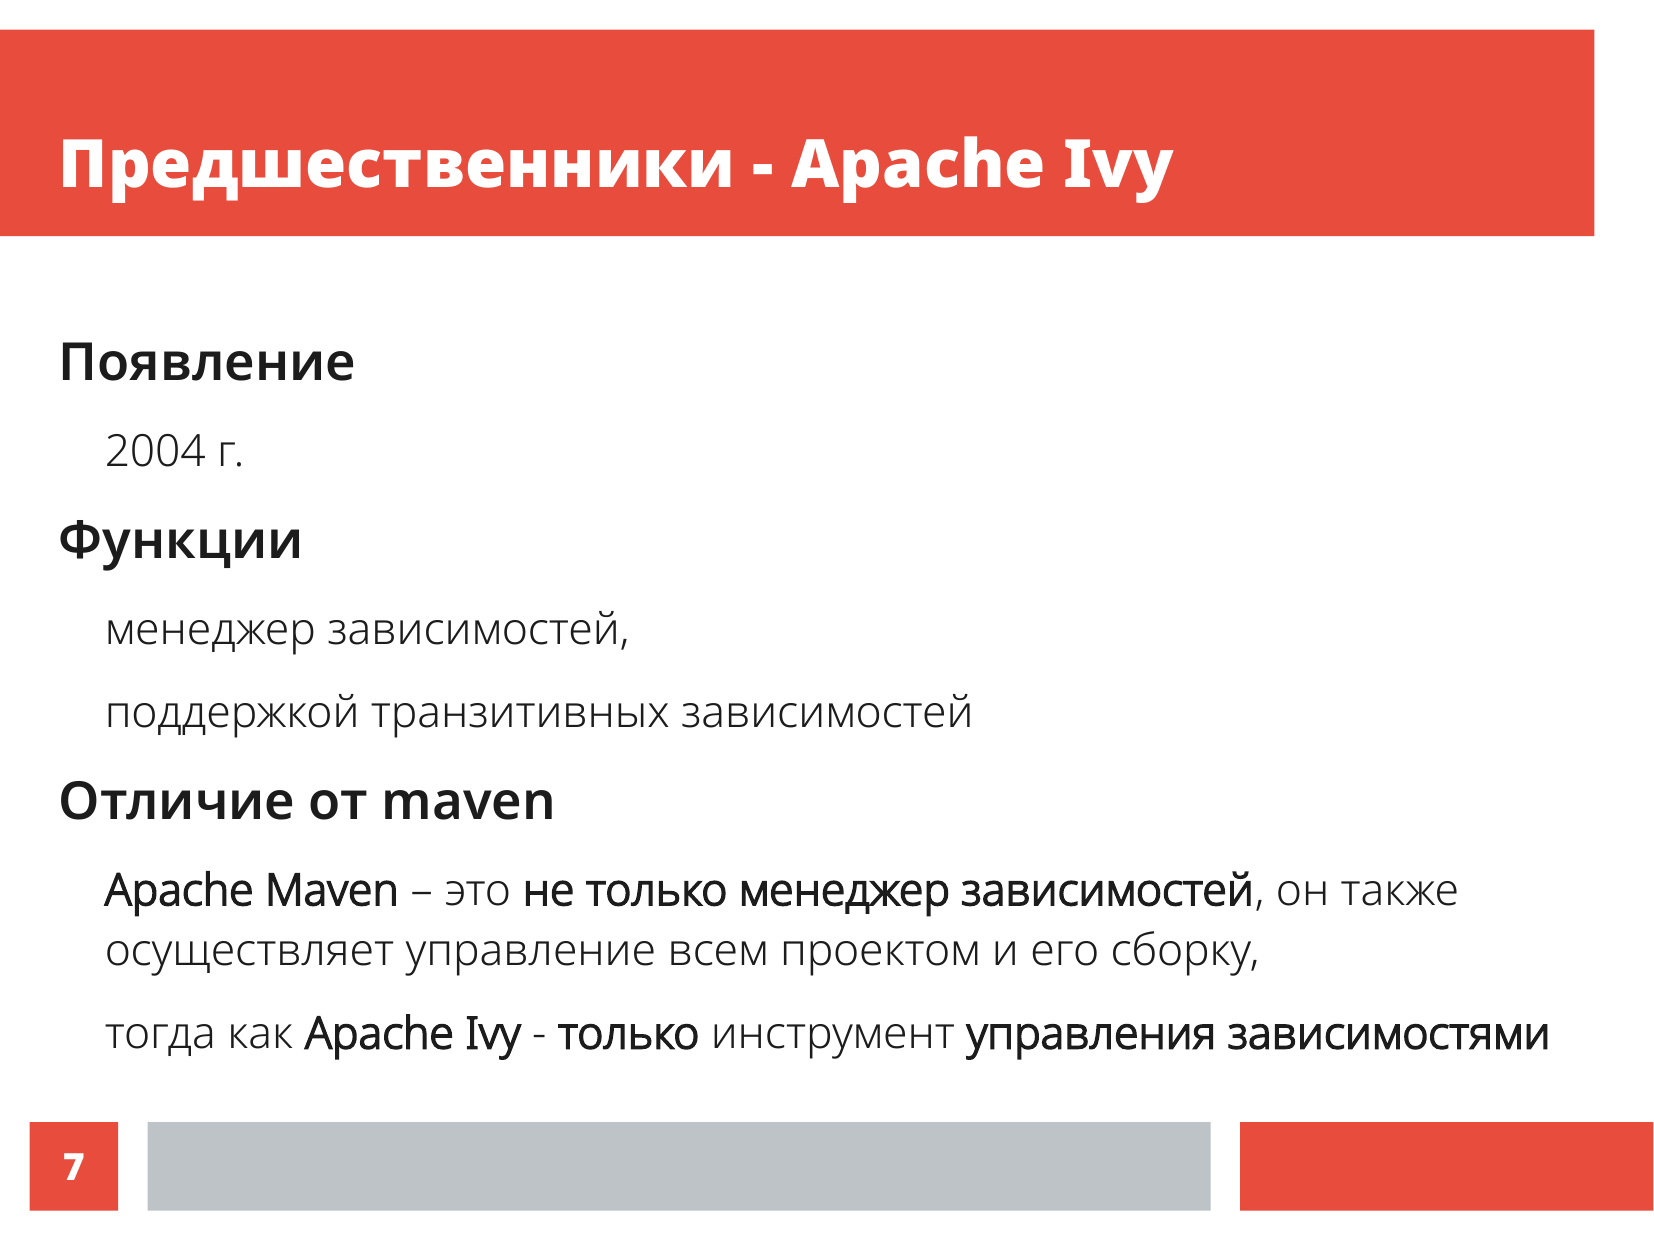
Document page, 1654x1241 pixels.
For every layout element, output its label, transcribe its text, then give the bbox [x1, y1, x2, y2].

title Предшественники - Apache Ivy [59, 59, 1595, 207]
list Появление 2004 г. Функции менеджер зависимостей, поддержкой транзитивных зависимостей Отличие от maven Apache Maven – это не только менеджер зависимостей, он также осуществляет управление всем проектом и его сборку, тогда как Apache Ivy - только инструмент управления зависимостями [59, 324, 1565, 1093]
